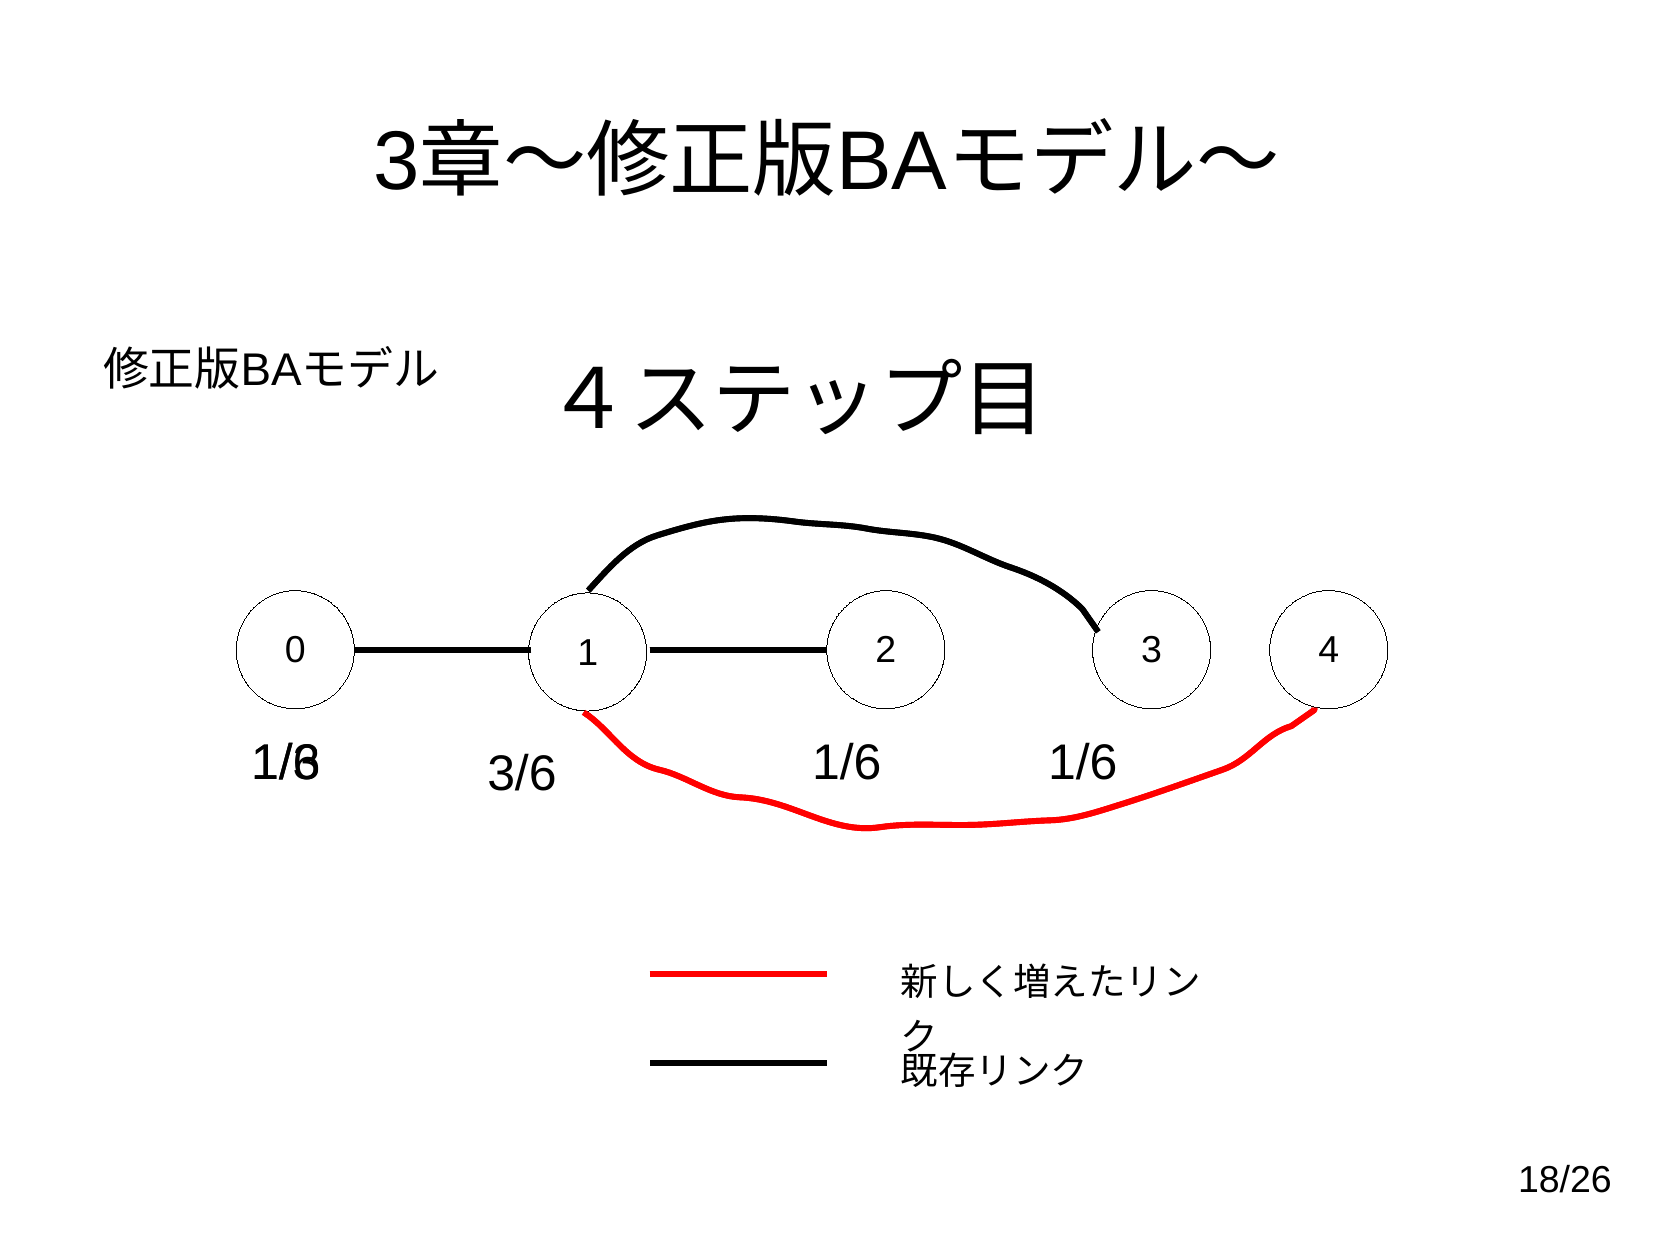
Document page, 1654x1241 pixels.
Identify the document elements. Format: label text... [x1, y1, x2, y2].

text_box 1/3 [236, 726, 384, 798]
text_box 新しく増えたリンク [885, 944, 1241, 1004]
text_box 既存リンク [885, 1033, 1241, 1093]
text_box 4 [1269, 590, 1388, 709]
text_box 3/6 [472, 738, 621, 809]
text_box 0 [236, 590, 355, 709]
text_box ４ステップ目 [531, 324, 1123, 423]
text_box 2 [826, 590, 945, 709]
text_box 1/6 [1033, 726, 1182, 798]
text_box 修正版BAモデル [88, 324, 502, 414]
text_box 18/26 [1503, 1151, 1627, 1211]
text_box 1 [528, 592, 647, 711]
text_box 1/6 [797, 726, 945, 798]
text_box 3 [1092, 590, 1211, 709]
title 3章～修正版BAモデル～ [82, 49, 1571, 257]
